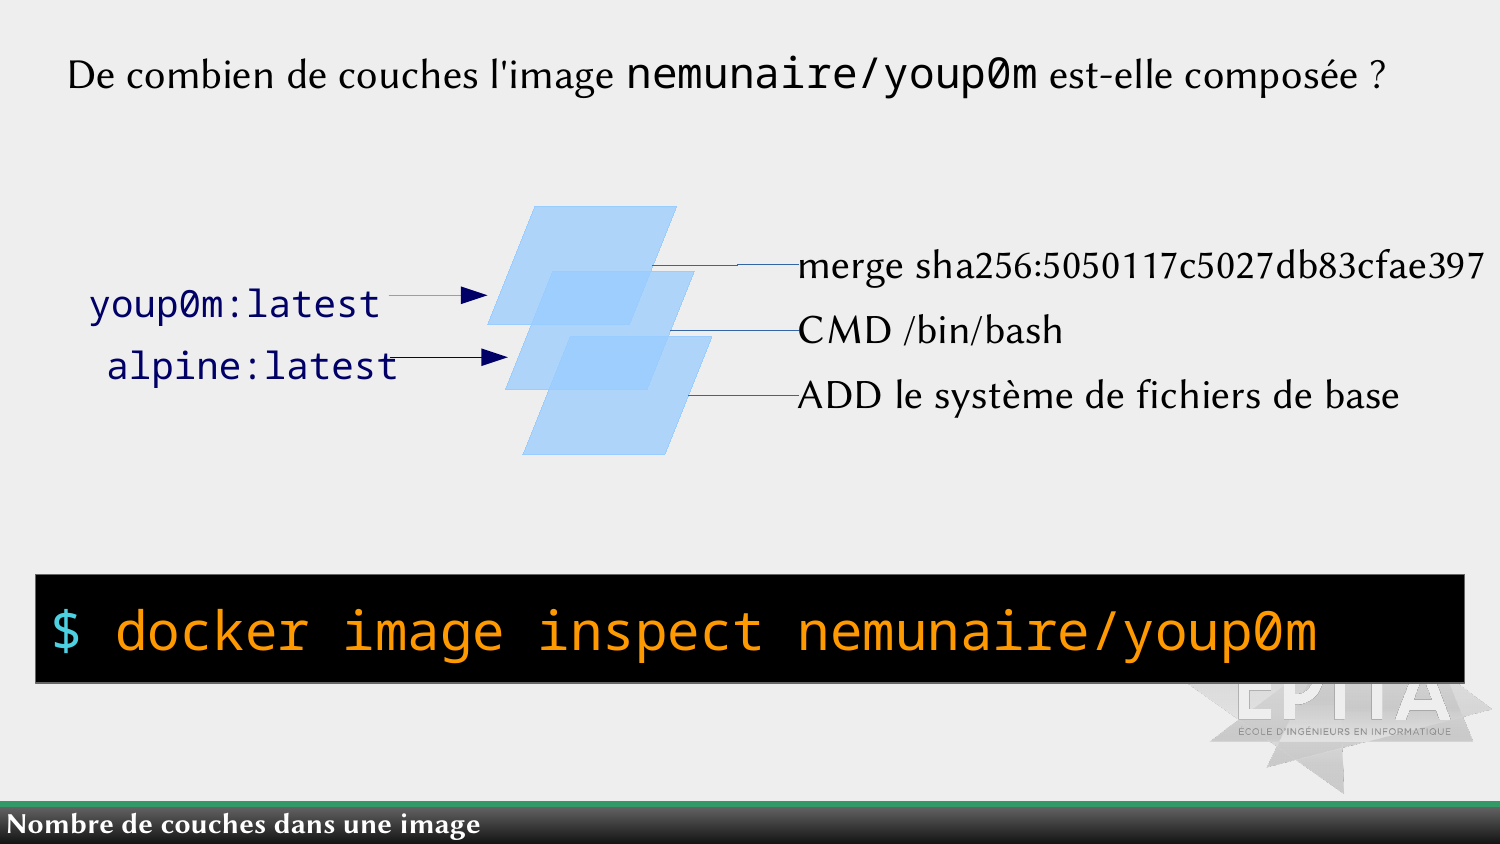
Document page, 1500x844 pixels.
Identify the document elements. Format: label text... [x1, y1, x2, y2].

list De combien de couches l'image nemunaire/youp0m est-elle composée ? [33, 29, 1467, 113]
text_box CMD /bin/bash [798, 300, 1082, 361]
text_box alpine:latest [106, 333, 380, 385]
text_box ADD le système de fichiers de base [798, 365, 1402, 426]
text_box [487, 206, 712, 455]
text_box $ docker image inspect nemunaire/youp0m [35, 574, 1465, 683]
picture [1187, 587, 1492, 794]
title Nombre de couches dans une image [5, 801, 1075, 844]
text_box youp0m:latest [88, 271, 382, 323]
text_box merge sha256:5050117c5027db83cfae397 [798, 235, 1489, 295]
